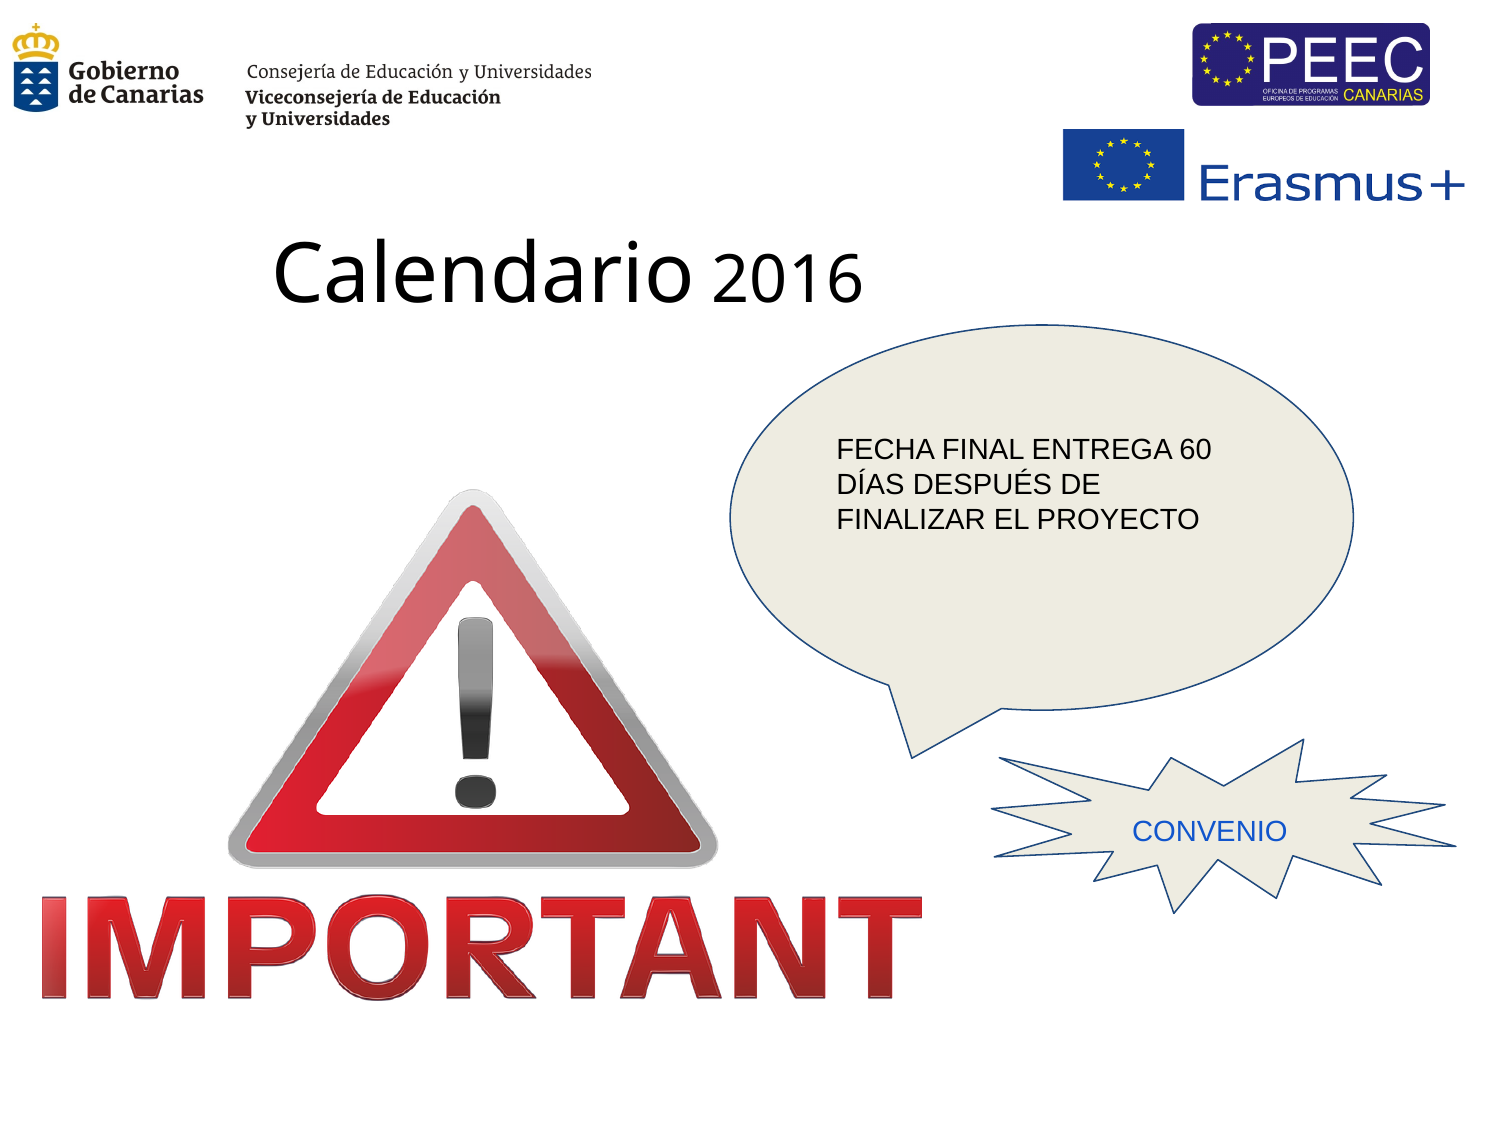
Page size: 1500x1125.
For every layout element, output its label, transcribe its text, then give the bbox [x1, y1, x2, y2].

picture [1192, 23, 1430, 106]
text_box Calendario 2016 [96, 212, 1040, 325]
text_box CONVENIO [1049, 804, 1371, 848]
text_box FECHA FINAL ENTREGA 60 DÍAS DESPUÉS DE FINALIZAR EL PROYECTO [730, 324, 1354, 759]
text_box [991, 739, 1456, 847]
picture [1062, 129, 1465, 201]
text_box [994, 840, 1382, 914]
picture [12, 23, 591, 130]
picture [42, 489, 922, 1001]
